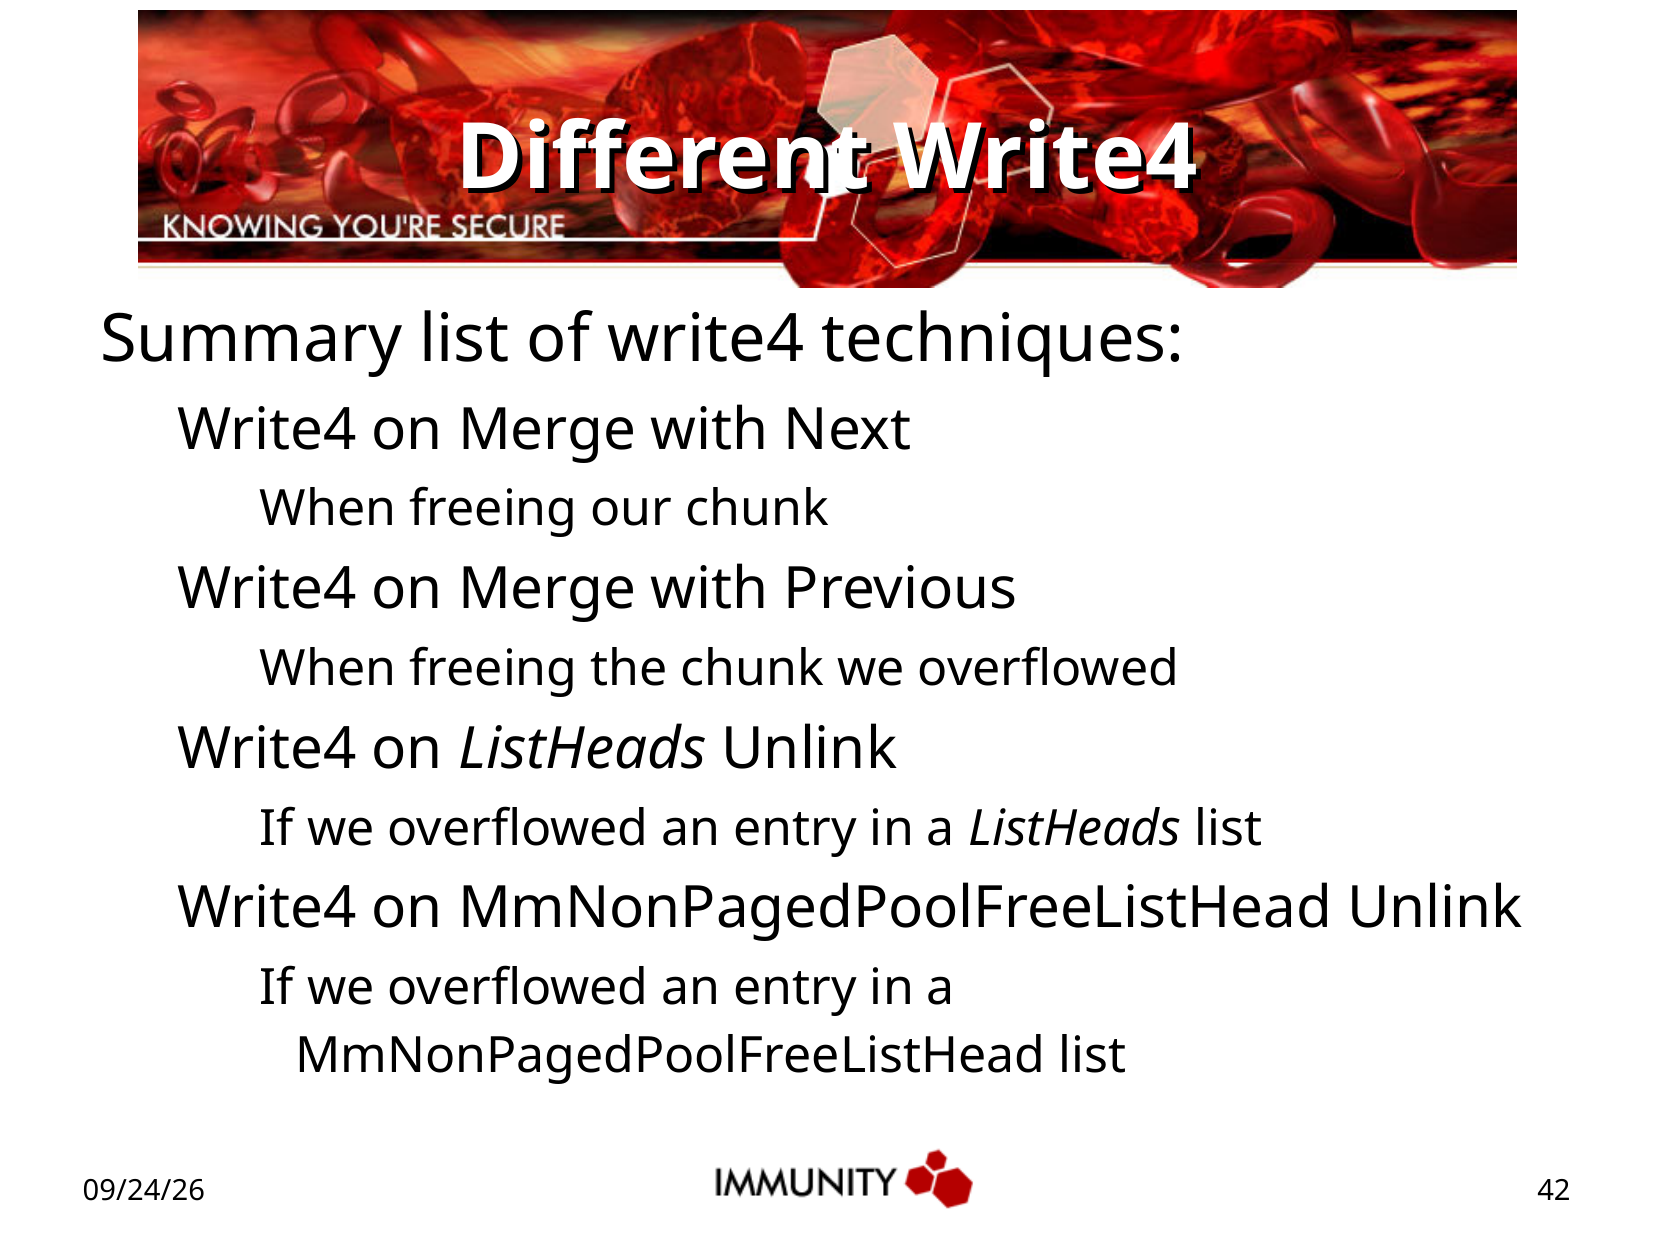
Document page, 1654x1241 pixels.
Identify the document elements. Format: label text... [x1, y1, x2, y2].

picture [138, 10, 1517, 56]
picture [138, 250, 1517, 288]
title Different Write4 [82, 56, 1571, 250]
picture [694, 1130, 984, 1235]
list Summary list of write4 techniques: Write4 on Merge with Next When freeing our chunk Write4 on Merge with Previous When freeing the chunk we overflowed Write4 on ListHeads Unlink If we overflowed an entry in a ListHeads list Write4 on MmNonPagedPoolFreeListHead Unlink If we overflowed an entry in a MmNonPagedPoolFreeListHead list [82, 290, 1571, 1094]
